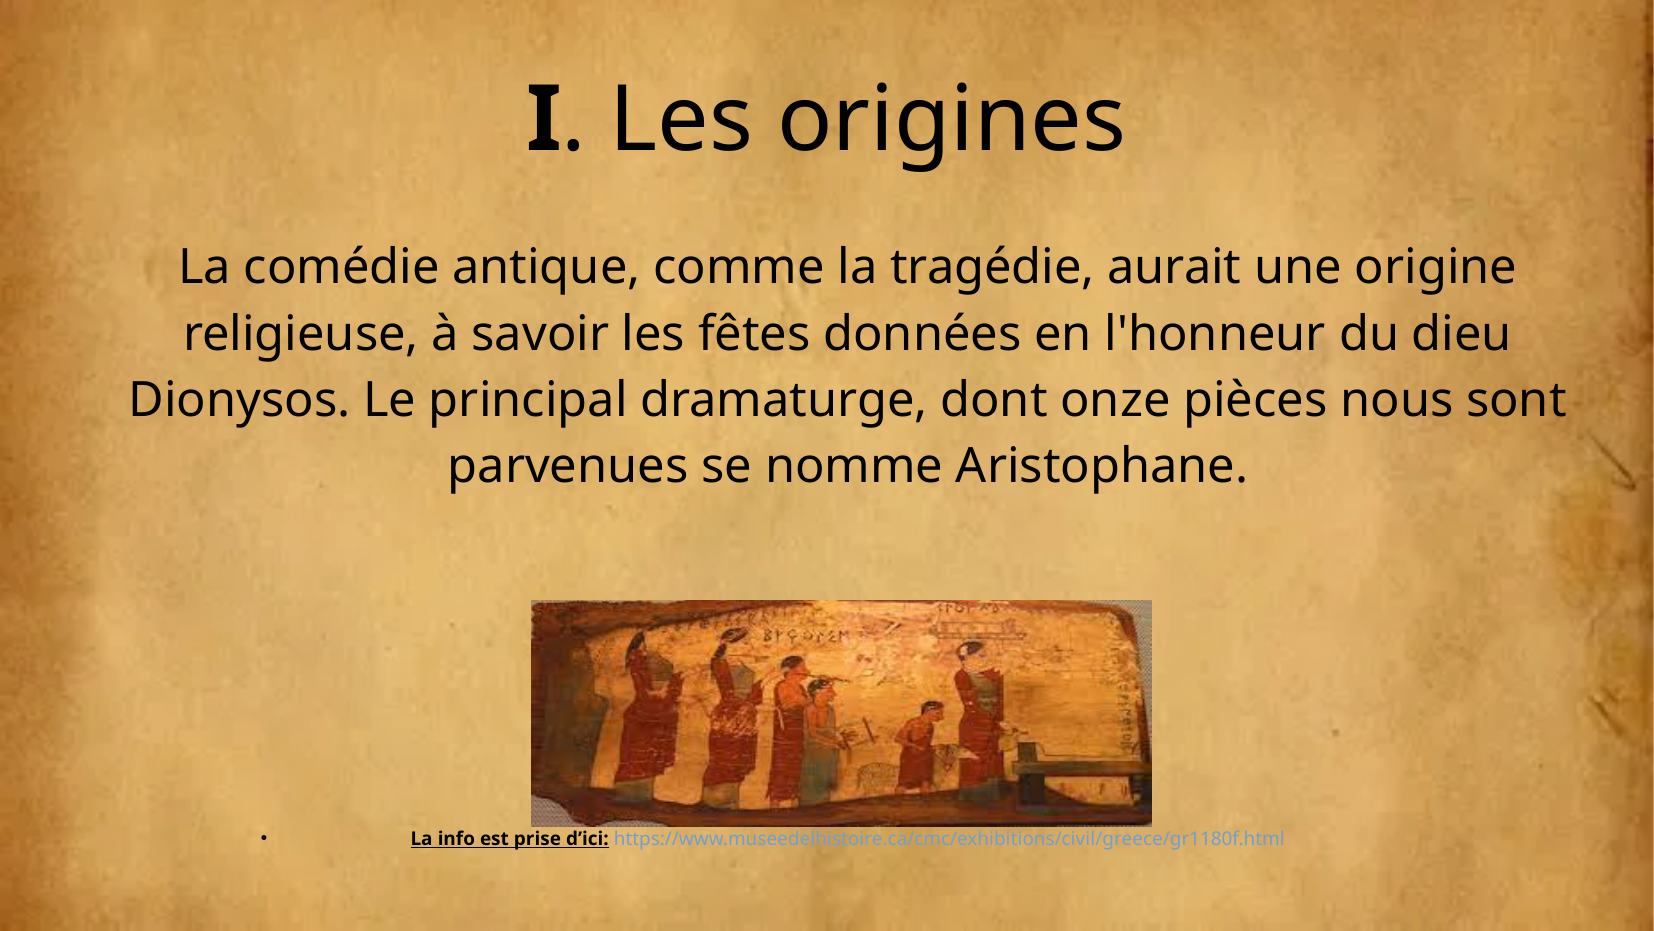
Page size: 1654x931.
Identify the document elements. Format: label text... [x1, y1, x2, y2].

list La comédie antique, comme la tragédie, aurait une origine religieuse, à savoir les fêtes données en l'honneur du dieu Dionysos. Le principal dramaturge, dont onze pièces nous sont parvenues se nomme Aristophane. La info est prise d’ici: https://www.museedelhistoire.ca/cmc/exhibitions/civil/greece/gr1180f.html [80, 99, 1570, 857]
picture [0, 0, 1654, 931]
title I. Les origines [82, 37, 1571, 193]
